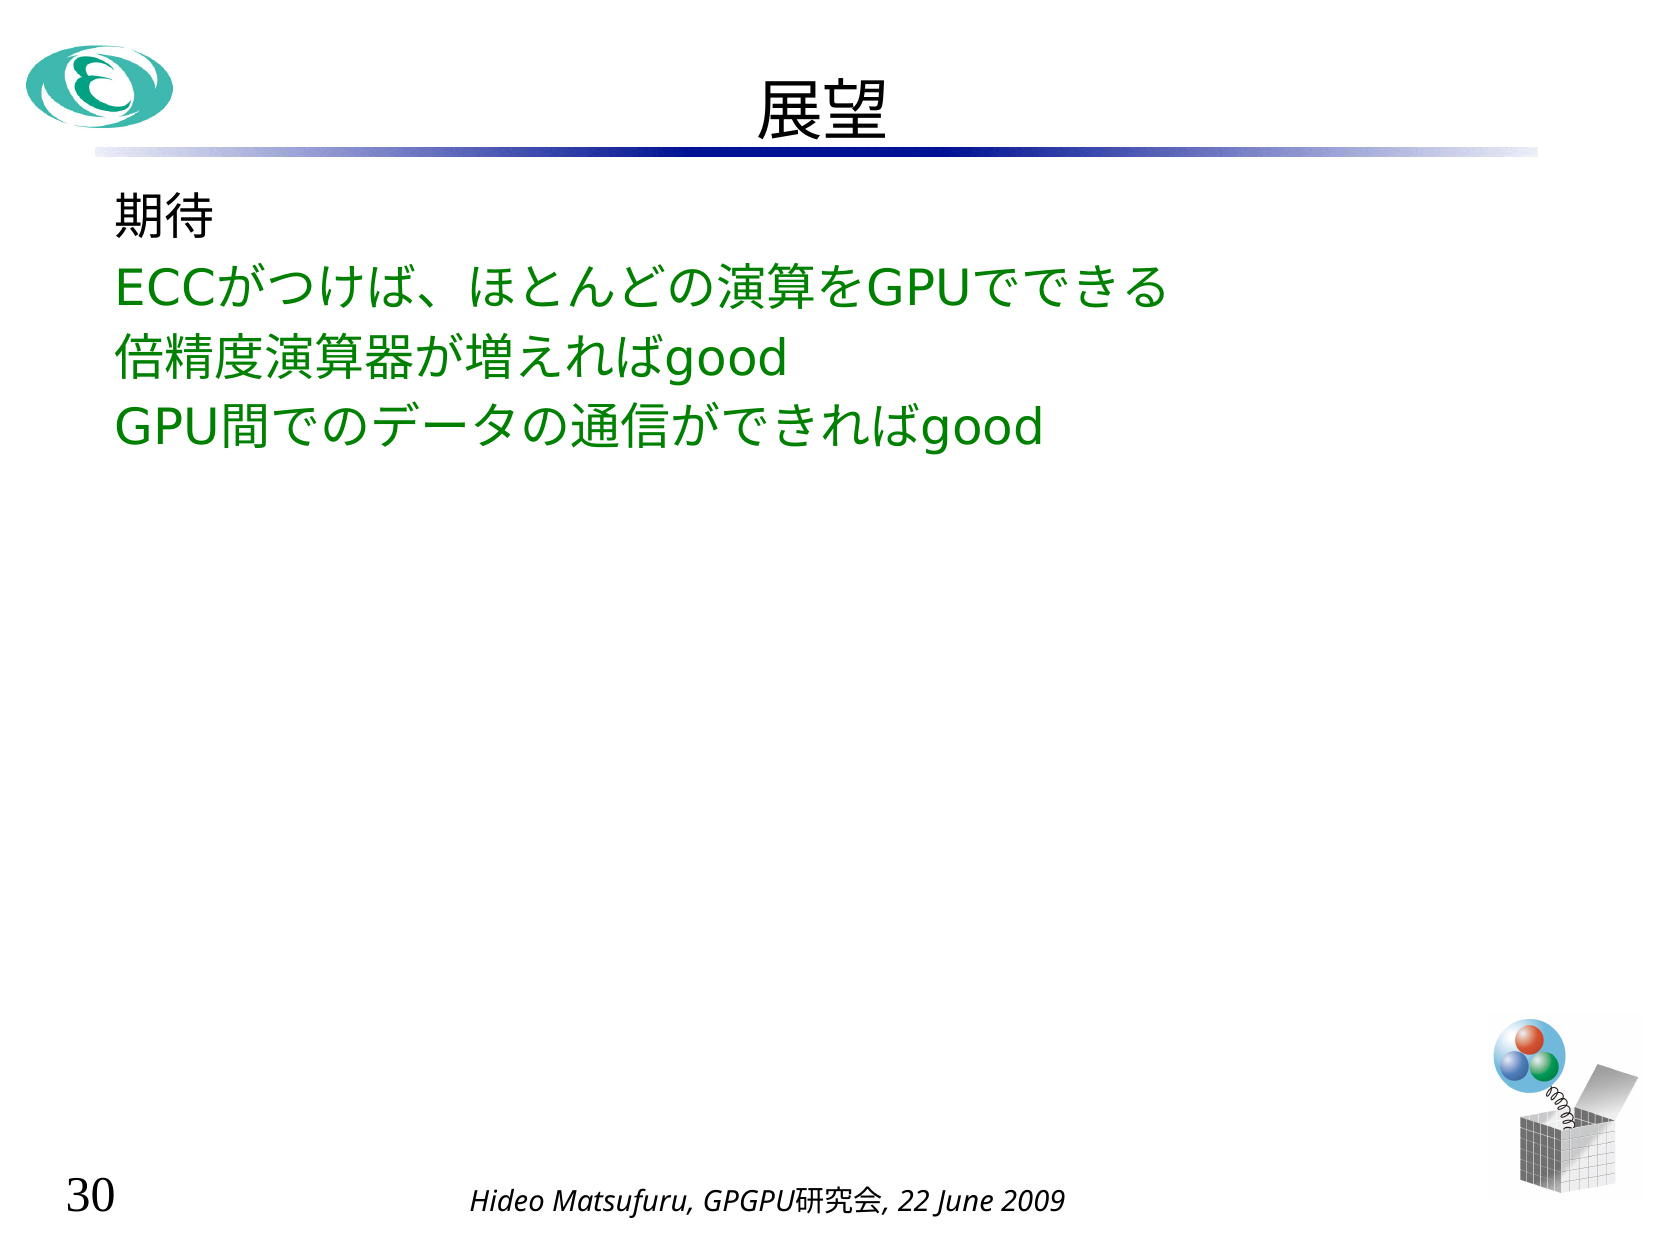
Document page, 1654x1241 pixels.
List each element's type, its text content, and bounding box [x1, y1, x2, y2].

picture [95, 147, 198, 157]
title 展望 [198, 58, 1447, 165]
list 期待 ECCがつけば、ほとんどの演算をGPUでできる 倍精度演算器が増えればgood GPU間でのデータの通信ができればgood [97, 188, 1550, 457]
picture [1488, 1012, 1644, 1200]
picture [20, 37, 179, 136]
picture [1447, 147, 1538, 157]
